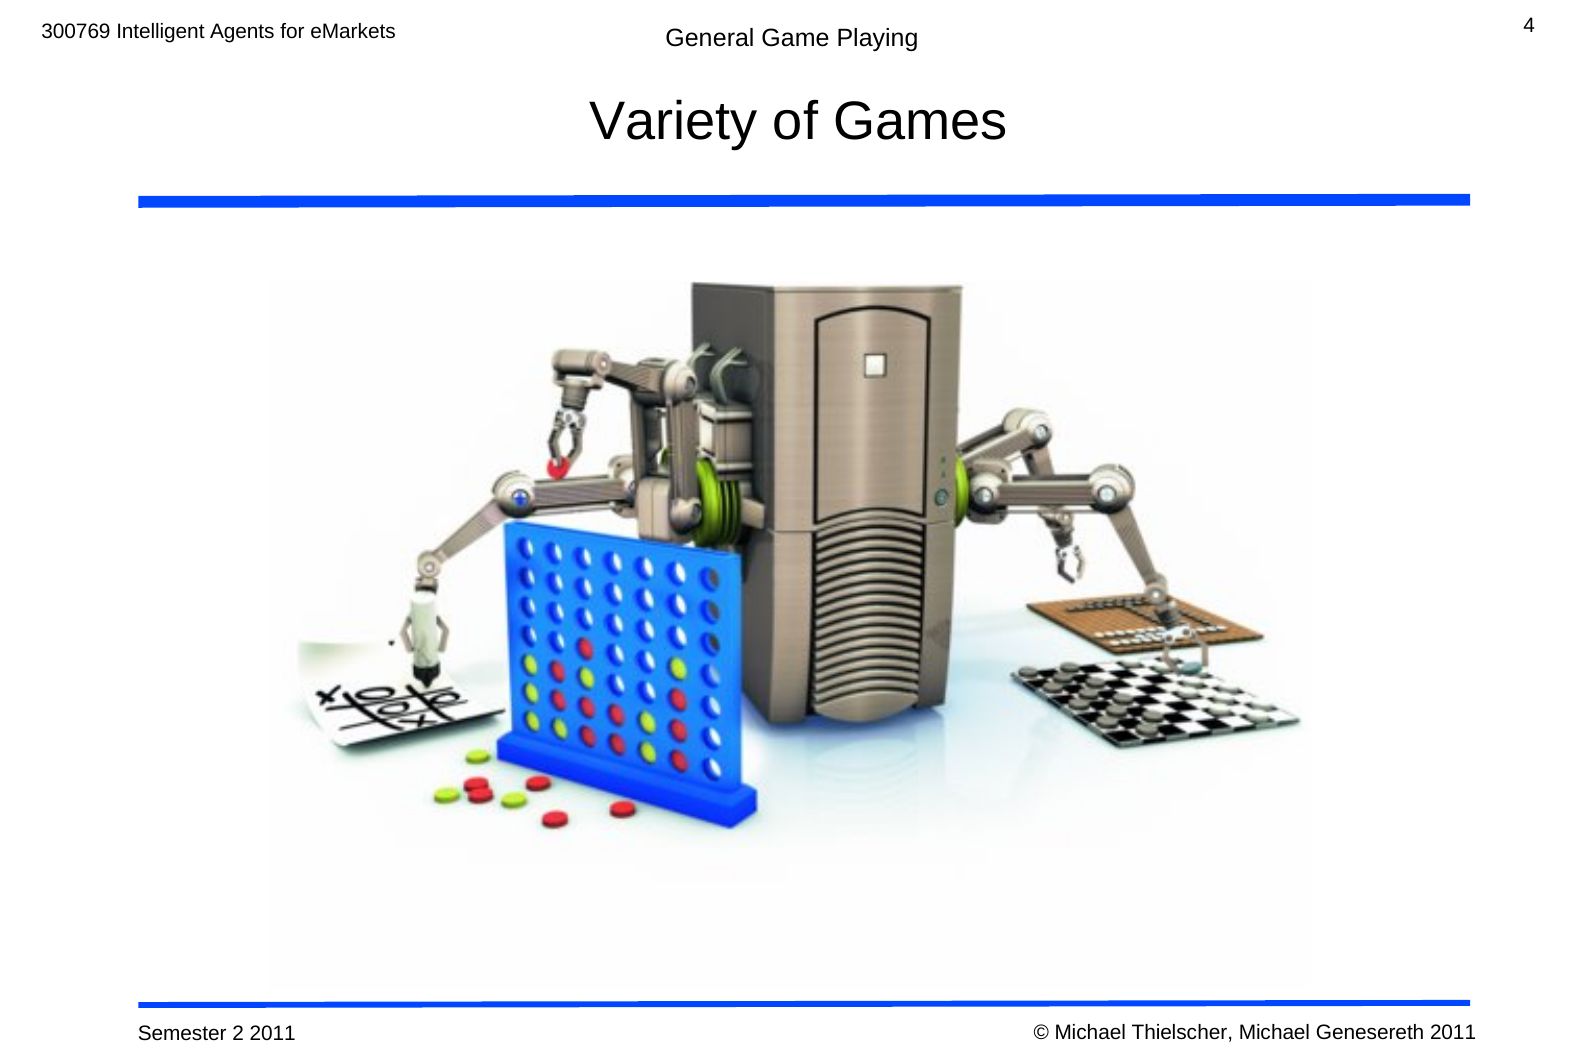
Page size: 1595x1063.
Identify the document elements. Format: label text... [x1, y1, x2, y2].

title Variety of Games [114, 51, 1476, 190]
picture [268, 281, 1311, 990]
